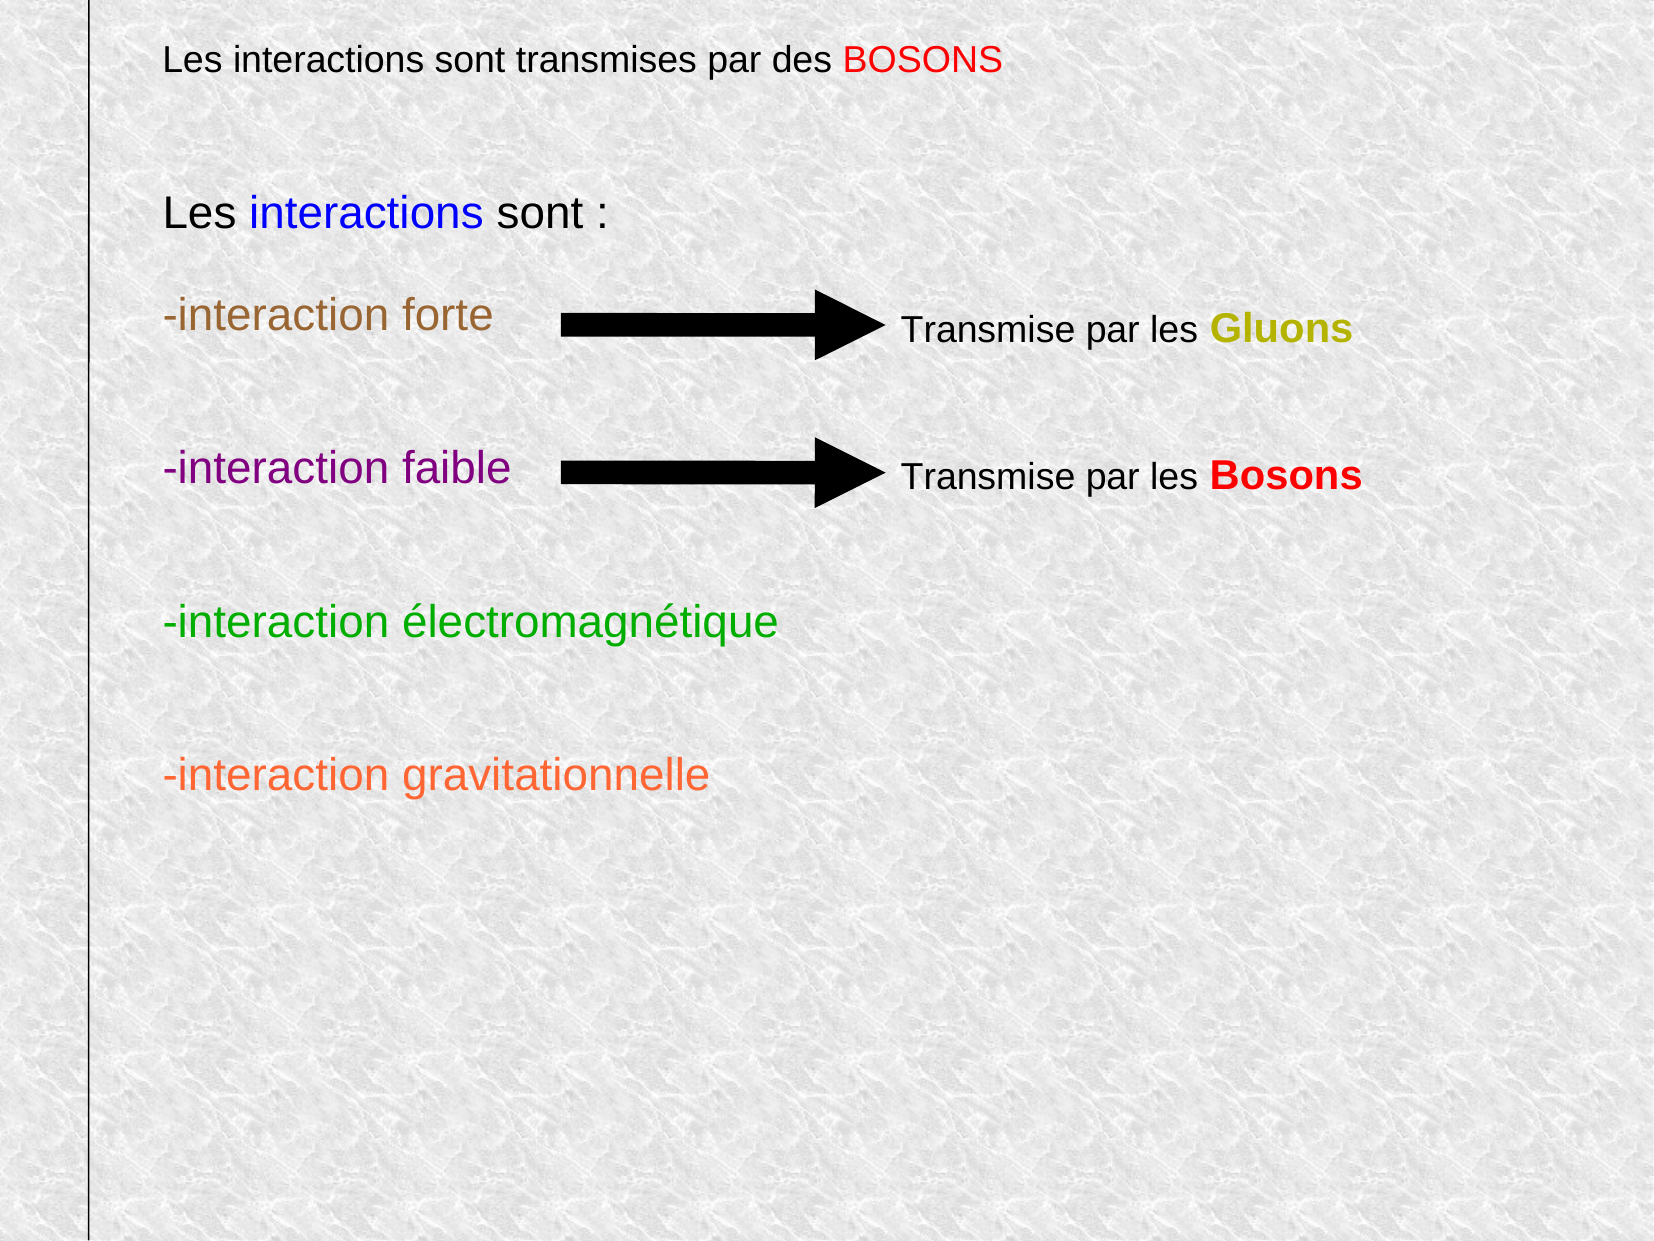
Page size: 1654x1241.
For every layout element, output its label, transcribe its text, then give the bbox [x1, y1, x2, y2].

text_box Les interactions sont : -interaction forte -interaction faible -interaction électromagnétique -interaction gravitationnelle [147, 177, 916, 805]
text_box Transmise par les Bosons [885, 442, 1447, 506]
picture [90, 0, 1654, 1241]
picture [0, 0, 88, 1241]
text_box Transmise par les Gluons [885, 295, 1447, 358]
text_box Les interactions sont transmises par des BOSONS [147, 29, 1654, 87]
